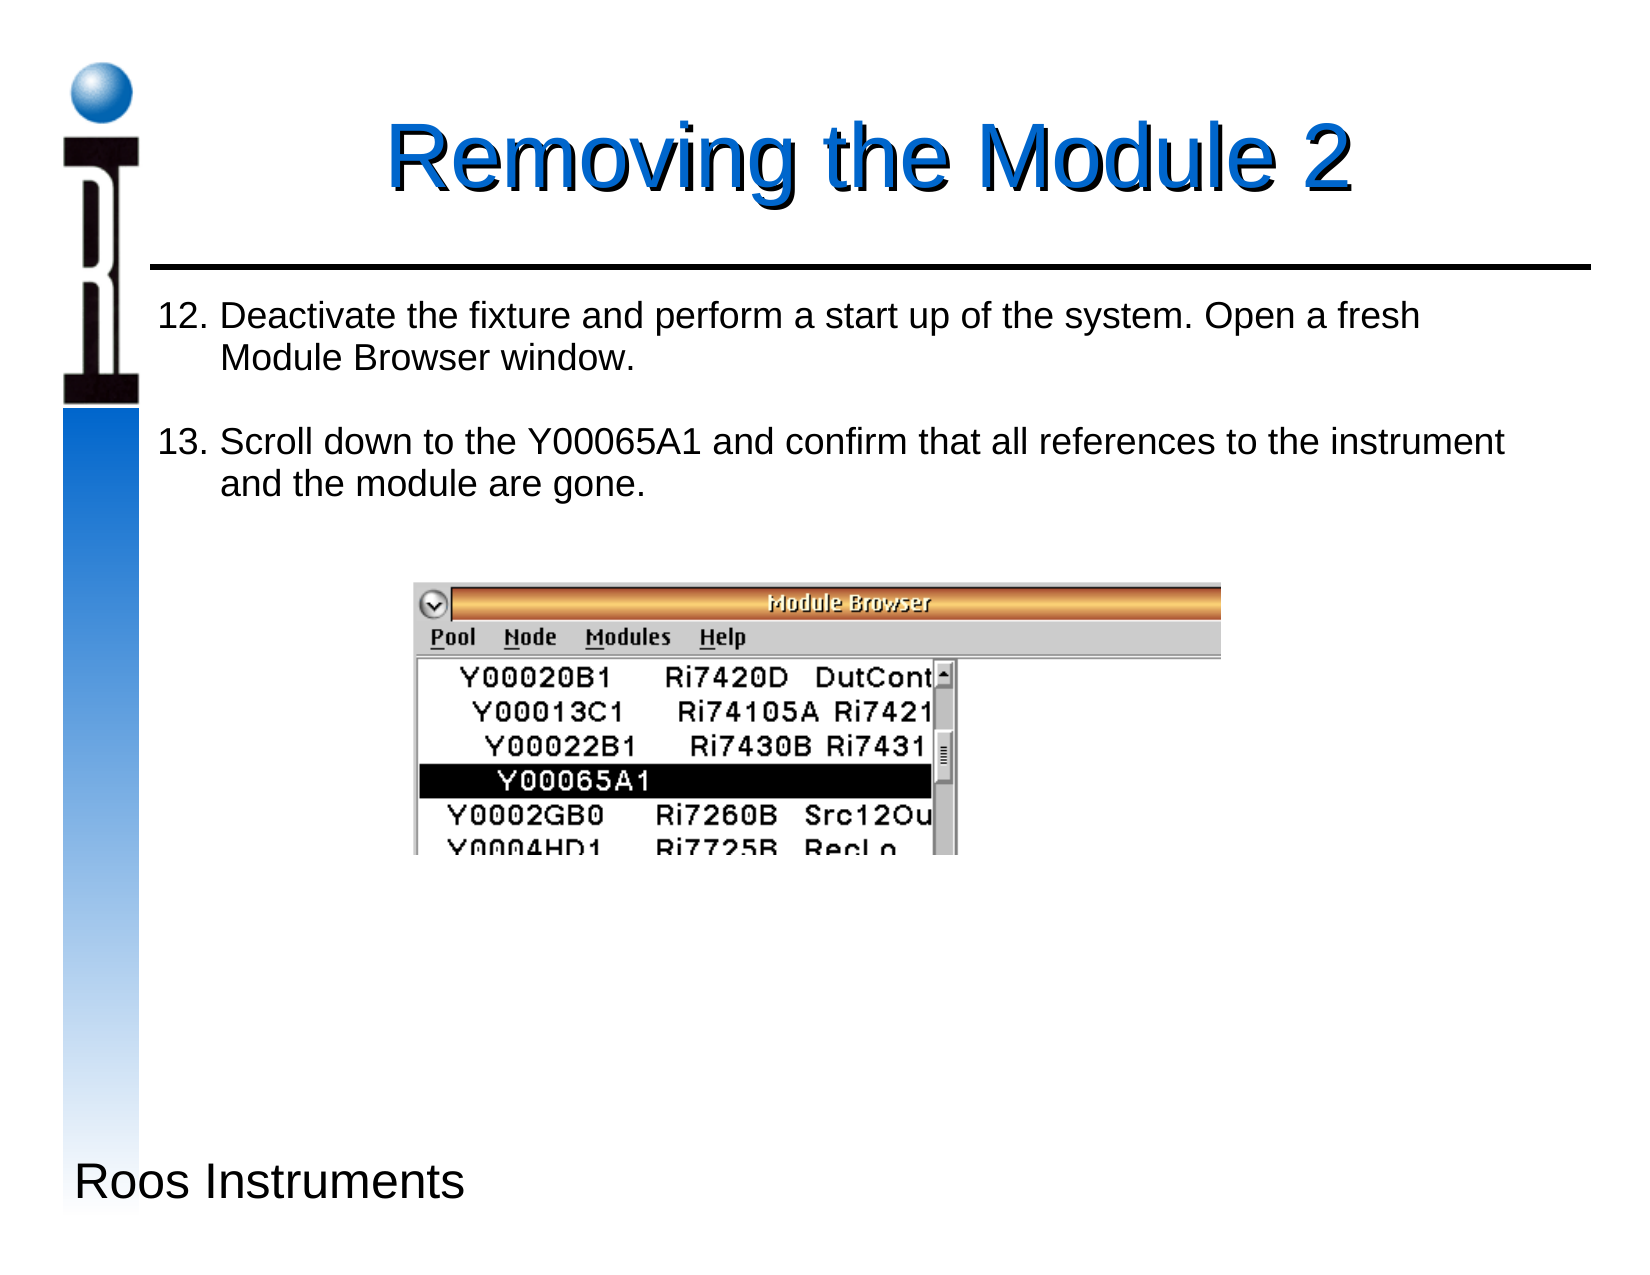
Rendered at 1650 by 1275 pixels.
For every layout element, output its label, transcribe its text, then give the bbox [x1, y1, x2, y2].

text_box 12. Deactivate the fixture and perform a start up of the system. Open a fresh Module Browser window. 13. Scroll down to the Y00065A1 and confirm that all references to the instrument and the module are gone. [142, 287, 1520, 555]
picture [412, 581, 1221, 855]
title Removing the Module 2 [147, 66, 1591, 245]
picture [59, 59, 144, 411]
